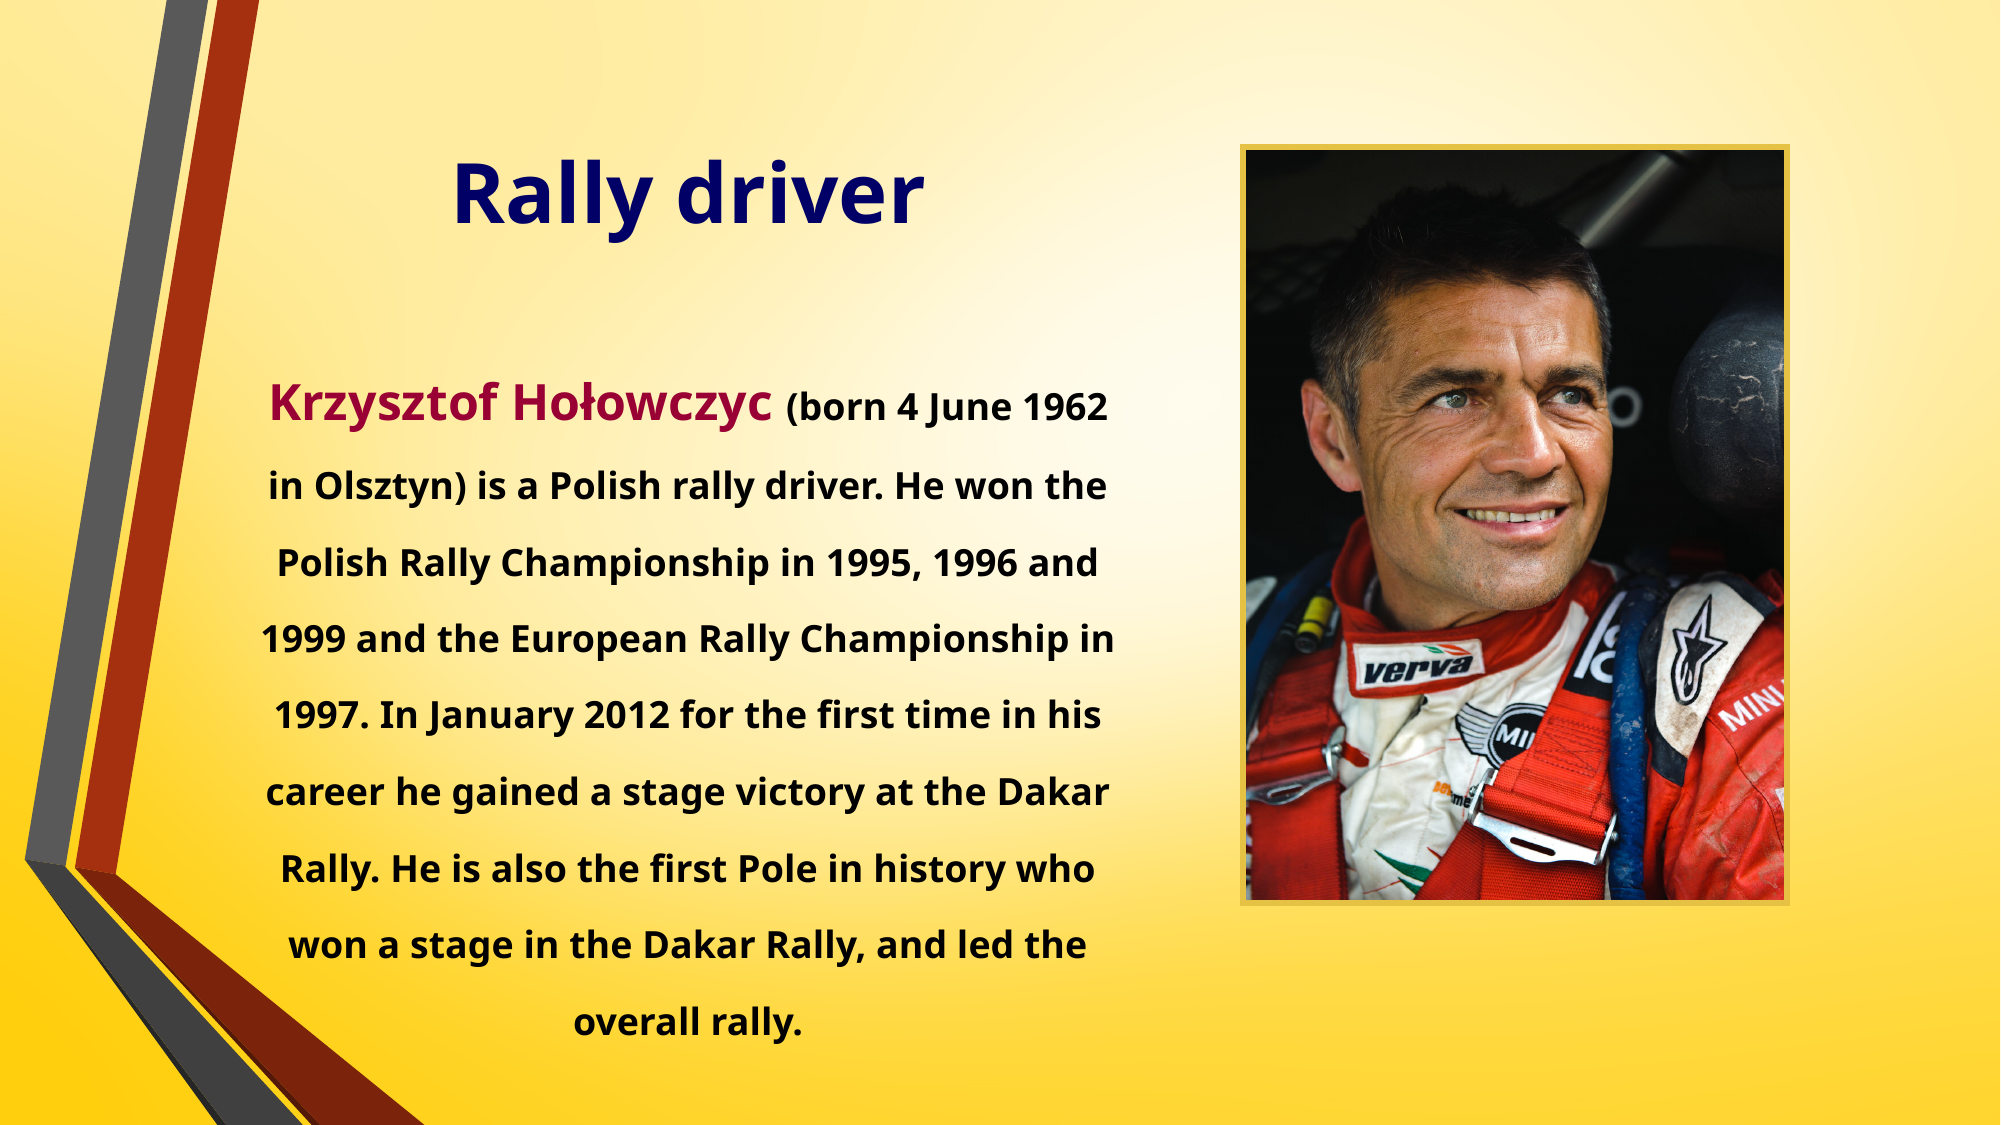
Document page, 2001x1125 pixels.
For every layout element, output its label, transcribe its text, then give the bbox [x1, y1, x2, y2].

title Rally driver [243, 105, 1134, 248]
picture [1245, 149, 1785, 901]
list Krzysztof Hołowczyc (born 4 June 1962 in Olsztyn) is a Polish rally driver. He won the Polish Rally Championship in 1995, 1996 and 1999 and the European Rally Championship in 1997. In January 2012 for the first time in his career he gained a stage victory at the Dakar Rally. He is also the first Pole in history who won a stage in the Dakar Rally, and led the overall rally. [243, 316, 1134, 1055]
